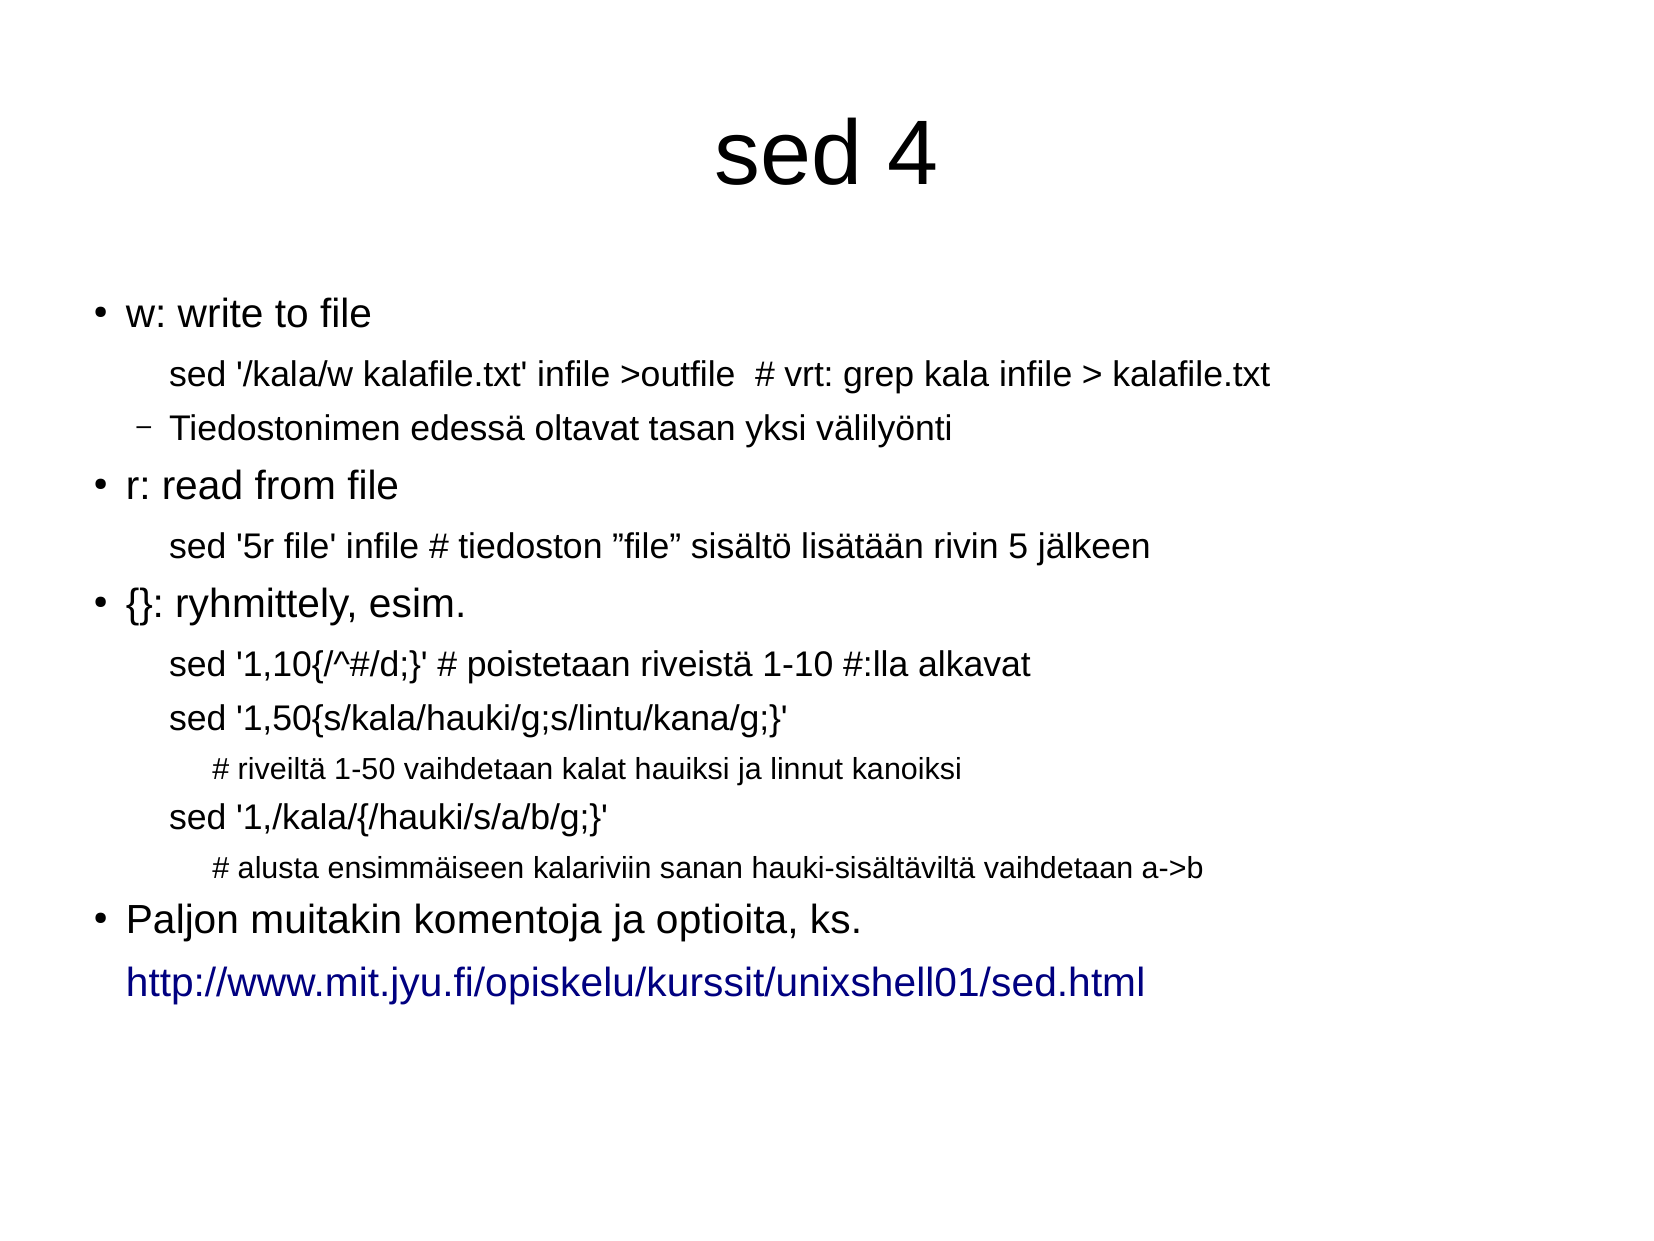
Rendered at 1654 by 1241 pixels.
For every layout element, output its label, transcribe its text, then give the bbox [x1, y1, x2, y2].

title sed 4 [82, 49, 1571, 257]
list w: write to file sed '/kala/w kalafile.txt' infile >outfile # vrt: grep kala infile > kalafile.txt Tiedostonimen edessä oltavat tasan yksi välilyönti r: read from file sed '5r file' infile # tiedoston ”file” sisältö lisätään rivin 5 jälkeen {}: ryhmittely, esim. sed '1,10{/^#/d;}' # poistetaan riveistä 1-10 #:lla alkavat sed '1,50{s/kala/hauki/g;s/lintu/kana/g;}' # riveiltä 1-50 vaihdetaan kalat hauiksi ja linnut kanoiksi sed '1,/kala/{/hauki/s/a/b/g;}' # alusta ensimmäiseen kalariviin sanan hauki-sisältäviltä vaihdetaan a->b Paljon muitakin komentoja ja optioita, ks. http://www.mit.jyu.fi/opiskelu/kurssit/unixshell01/sed.html [82, 290, 1571, 1010]
